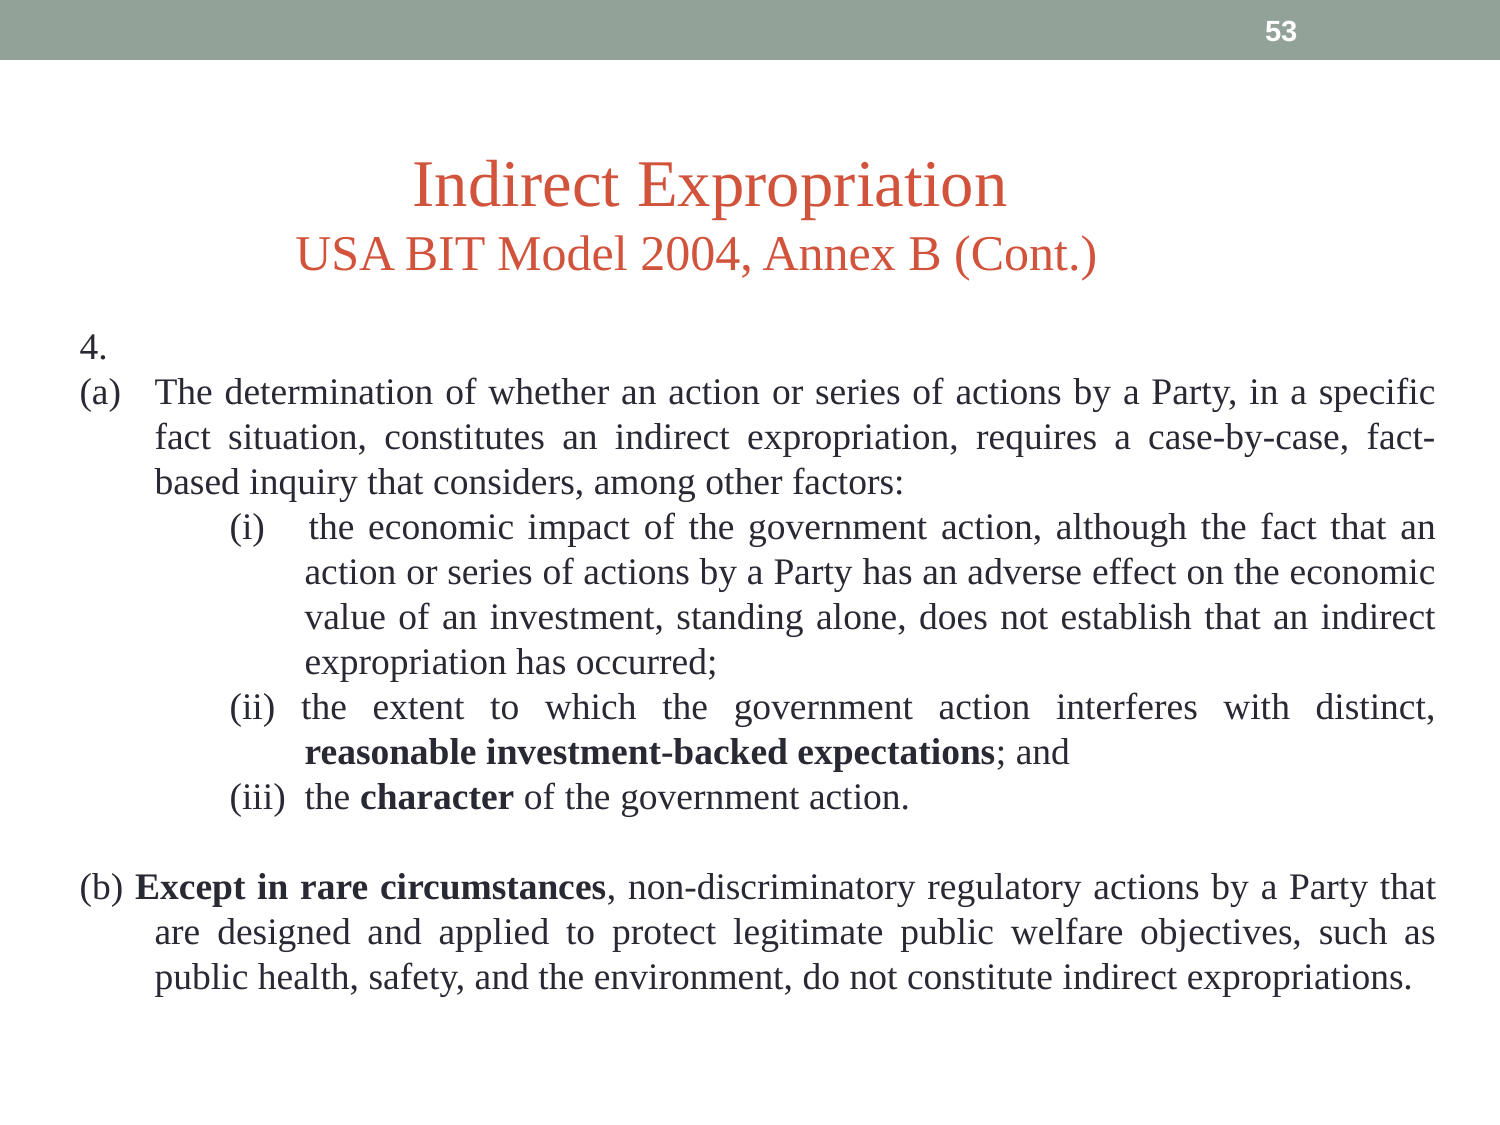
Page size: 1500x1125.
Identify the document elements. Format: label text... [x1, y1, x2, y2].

slide_number <編號> [1250, 3, 1425, 57]
text_box 4. The determination of whether an action or series of actions by a Party, in a specific fact situation, constitutes an indirect expropriation, requires a case-by-case, fact-based inquiry that considers, among other factors: (i) the economic impact of the government action, although the fact that an action or series of actions by a Party has an adverse effect on the economic value of an investment, standing alone, does not establish that an indirect expropriation has occurred; (ii) the extent to which the government action interferes with distinct, reasonable investment-backed expectations; and (iii) the character of the government action. (b) Except in rare circumstances, non-discriminatory regulatory actions by a Party that are designed and applied to protect legitimate public welfare objectives, such as public health, safety, and the environment, do not constitute indirect expropriations. [64, 314, 1453, 1083]
text_box Indirect Expropriation USA BIT Model 2004, Annex B (Cont.) [147, 132, 1258, 288]
